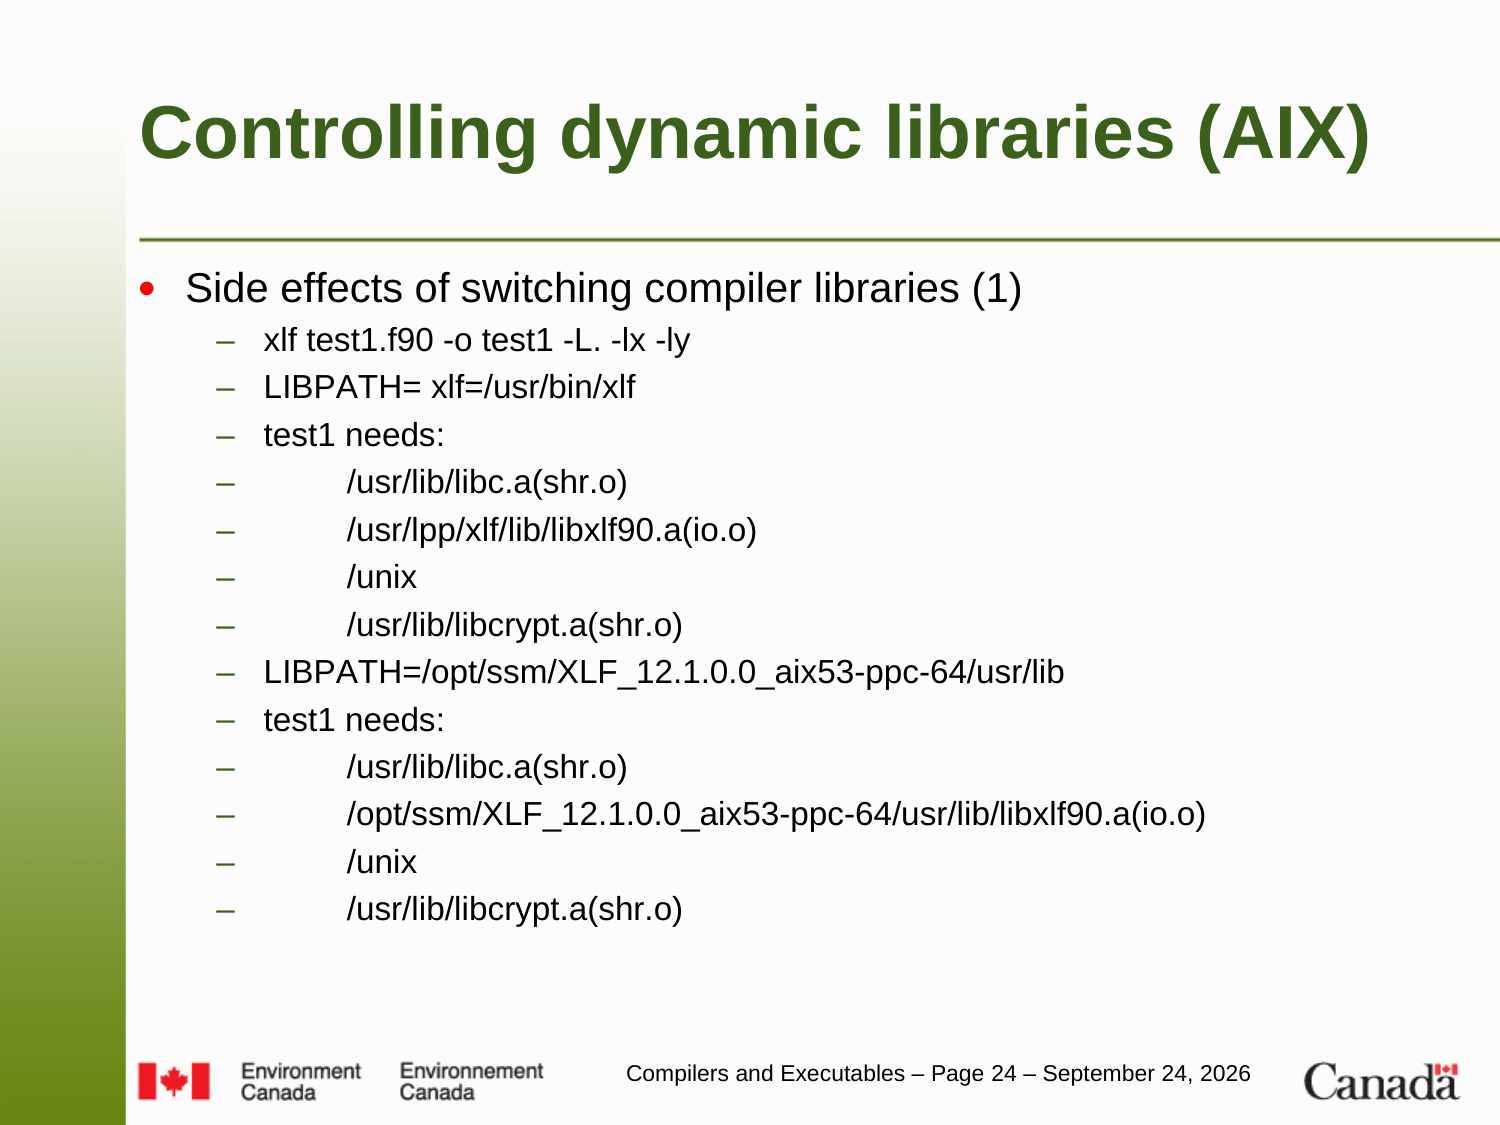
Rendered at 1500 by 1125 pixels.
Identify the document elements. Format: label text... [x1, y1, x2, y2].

list Side effects of switching compiler libraries (1) xlf test1.f90 -o test1 -L. -lx -ly LIBPATH= xlf=/usr/bin/xlf test1 needs: /usr/lib/libc.a(shr.o) /usr/lpp/xlf/lib/libxlf90.a(io.o) /unix /usr/lib/libcrypt.a(shr.o) LIBPATH=/opt/ssm/XLF_12.1.0.0_aix53-ppc-64/usr/lib test1 needs: /usr/lib/libc.a(shr.o) /opt/ssm/XLF_12.1.0.0_aix53-ppc-64/usr/lib/libxlf90.a(io.o) /unix /usr/lib/libcrypt.a(shr.o) [123, 257, 1461, 1125]
picture [0, 0, 1500, 1125]
title Controlling dynamic libraries (AIX) [125, 45, 1463, 221]
